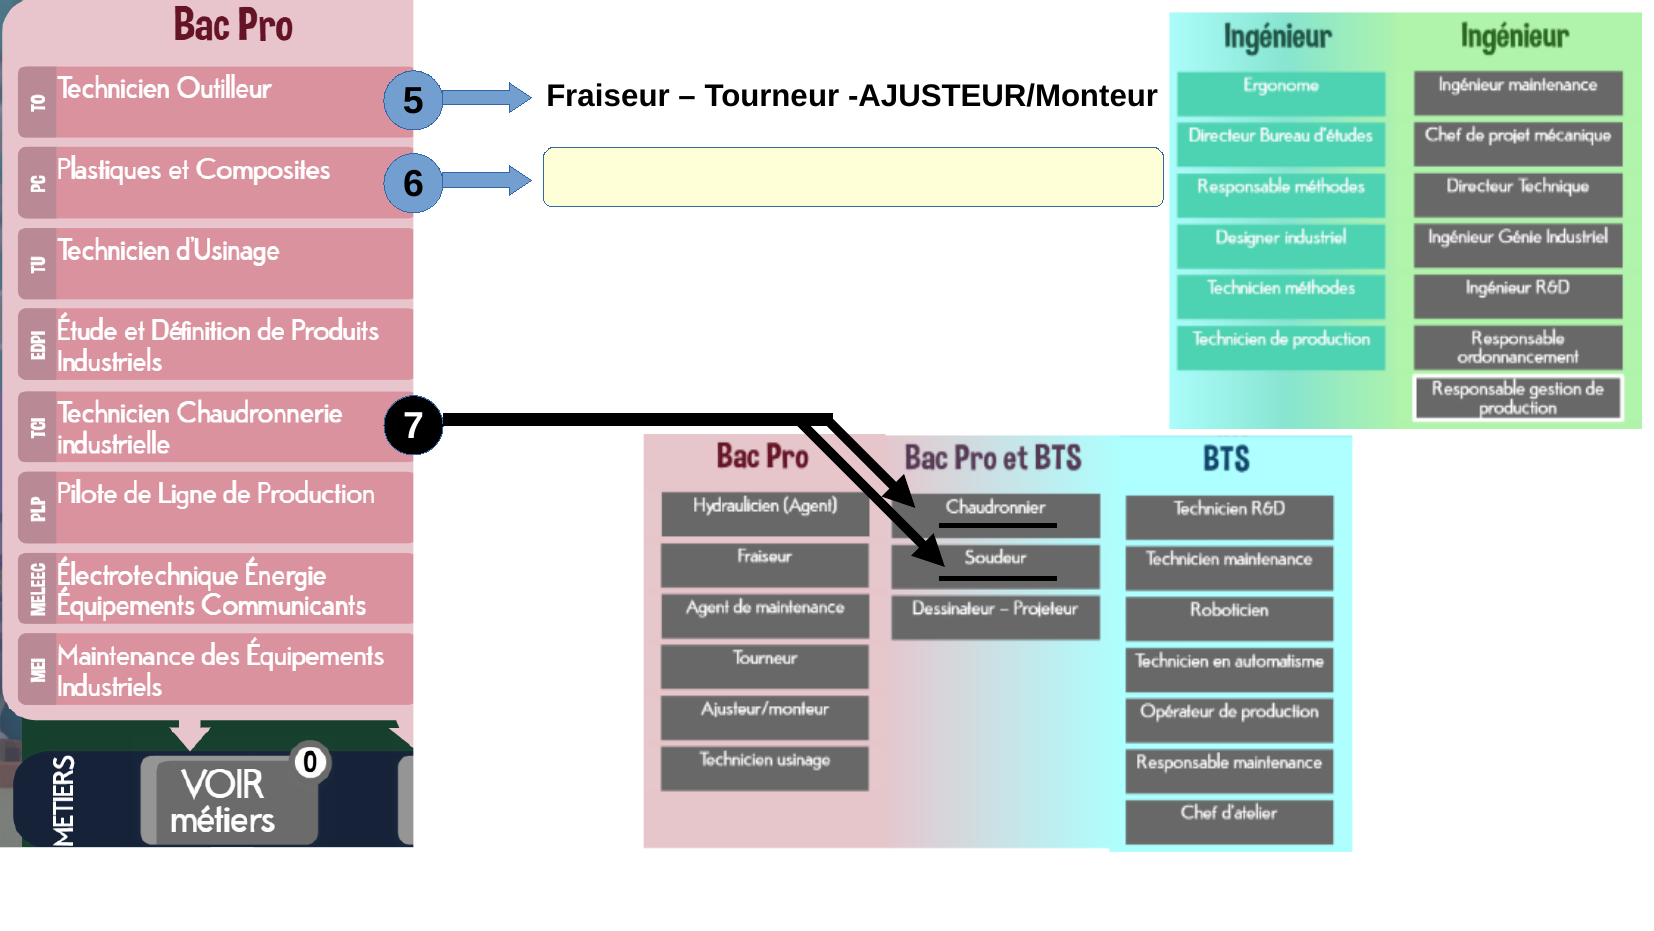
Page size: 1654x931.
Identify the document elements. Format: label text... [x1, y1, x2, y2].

text_box 7 [383, 395, 444, 455]
picture [820, 434, 888, 496]
picture [0, 0, 414, 857]
picture [643, 434, 1353, 852]
text_box 6 [383, 153, 443, 213]
text_box [442, 82, 532, 113]
text_box Fraiseur – Tourneur -AJUSTEUR/Monteur [531, 70, 1182, 130]
picture [1169, 11, 1642, 429]
text_box 5 [383, 70, 443, 130]
text_box [442, 165, 532, 196]
text_box [543, 147, 1164, 207]
